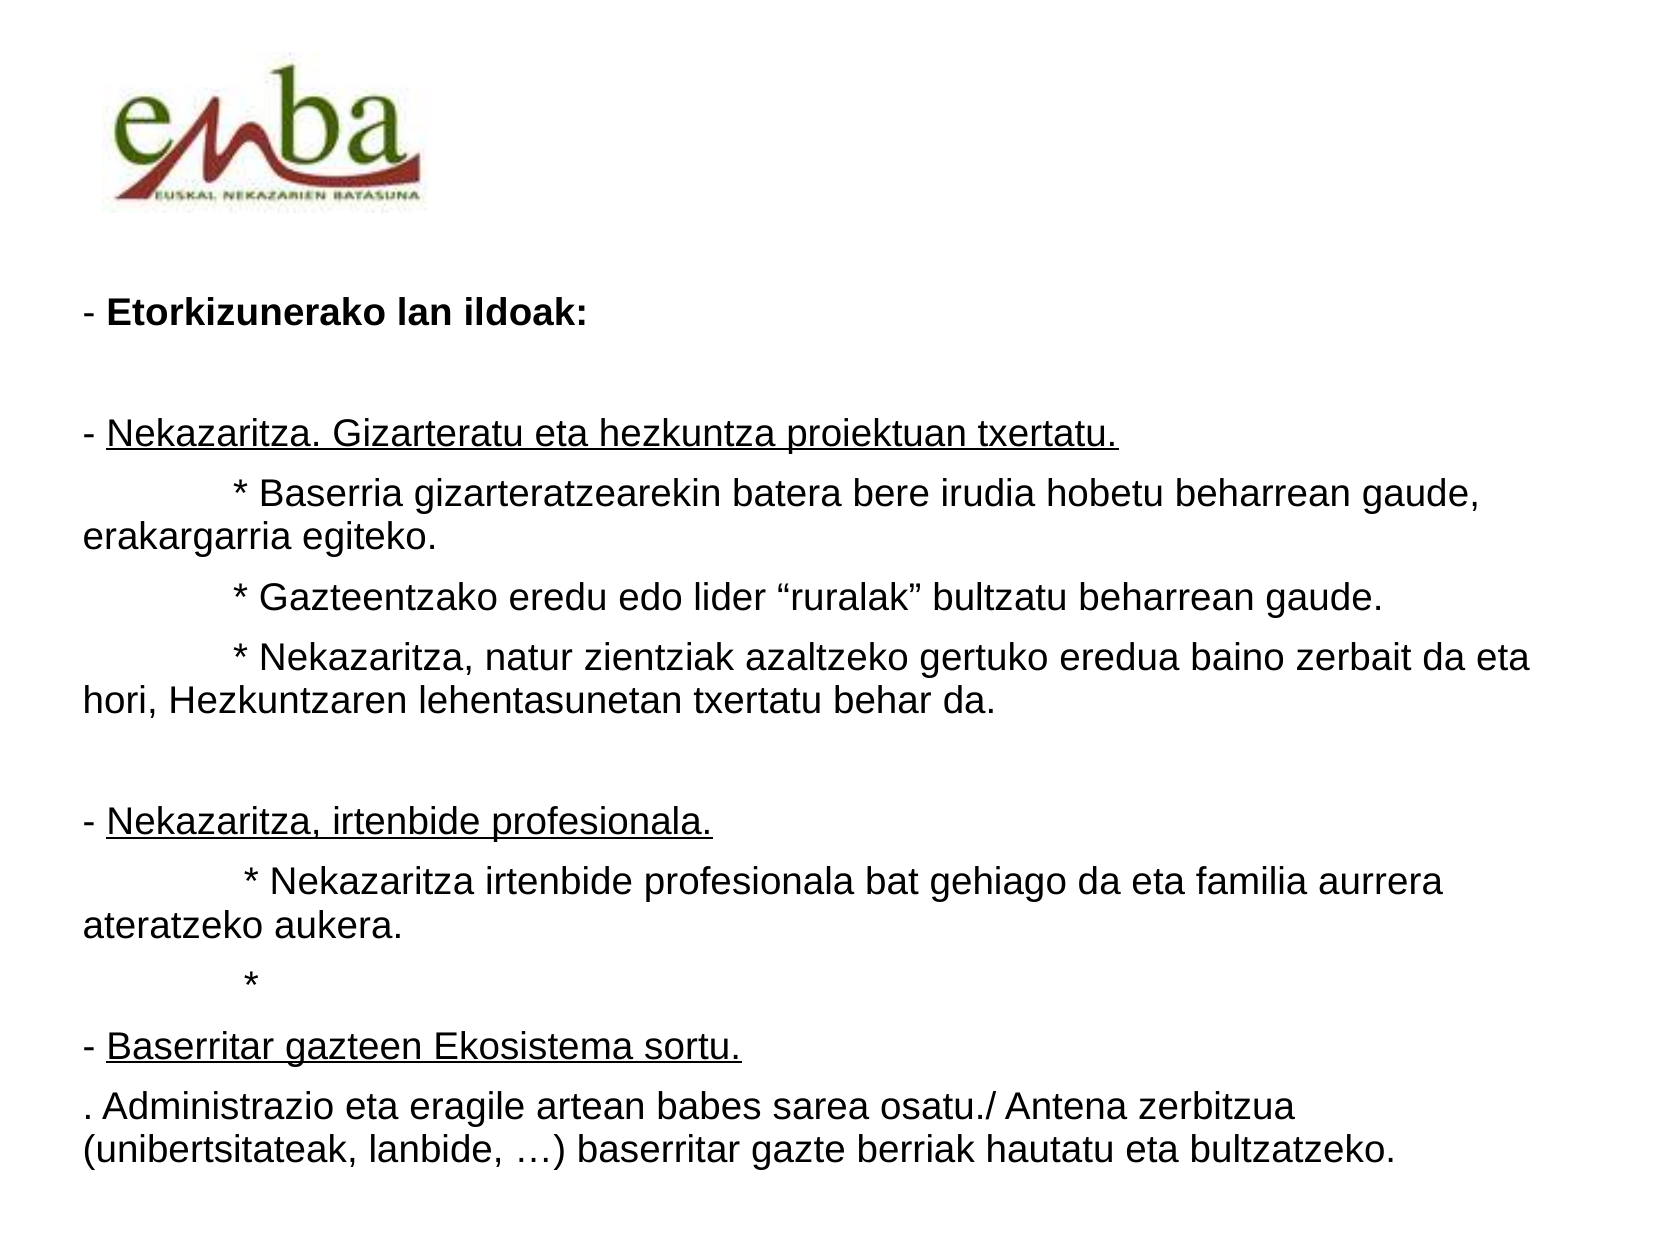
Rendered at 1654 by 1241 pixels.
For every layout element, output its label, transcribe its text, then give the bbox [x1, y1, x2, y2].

list - Etorkizunerako lan ildoak: - Nekazaritza. Gizarteratu eta hezkuntza proiektuan txertatu. * Baserria gizarteratzearekin batera bere irudia hobetu beharrean gaude, erakargarria egiteko. * Gazteentzako eredu edo lider “ruralak” bultzatu beharrean gaude. * Nekazaritza, natur zientziak azaltzeko gertuko eredua baino zerbait da eta hori, Hezkuntzaren lehentasunetan txertatu behar da. - Nekazaritza, irtenbide profesionala. * Nekazaritza irtenbide profesionala bat gehiago da eta familia aurrera ateratzeko aukera. * - Baserritar gazteen Ekosistema sortu. . Administrazio eta eragile artean babes sarea osatu./ Antena zerbitzua (unibertsitateak, lanbide, …) baserritar gazte berriak hautatu eta bultzatzeko. [82, 290, 1571, 1182]
picture [102, 52, 434, 213]
